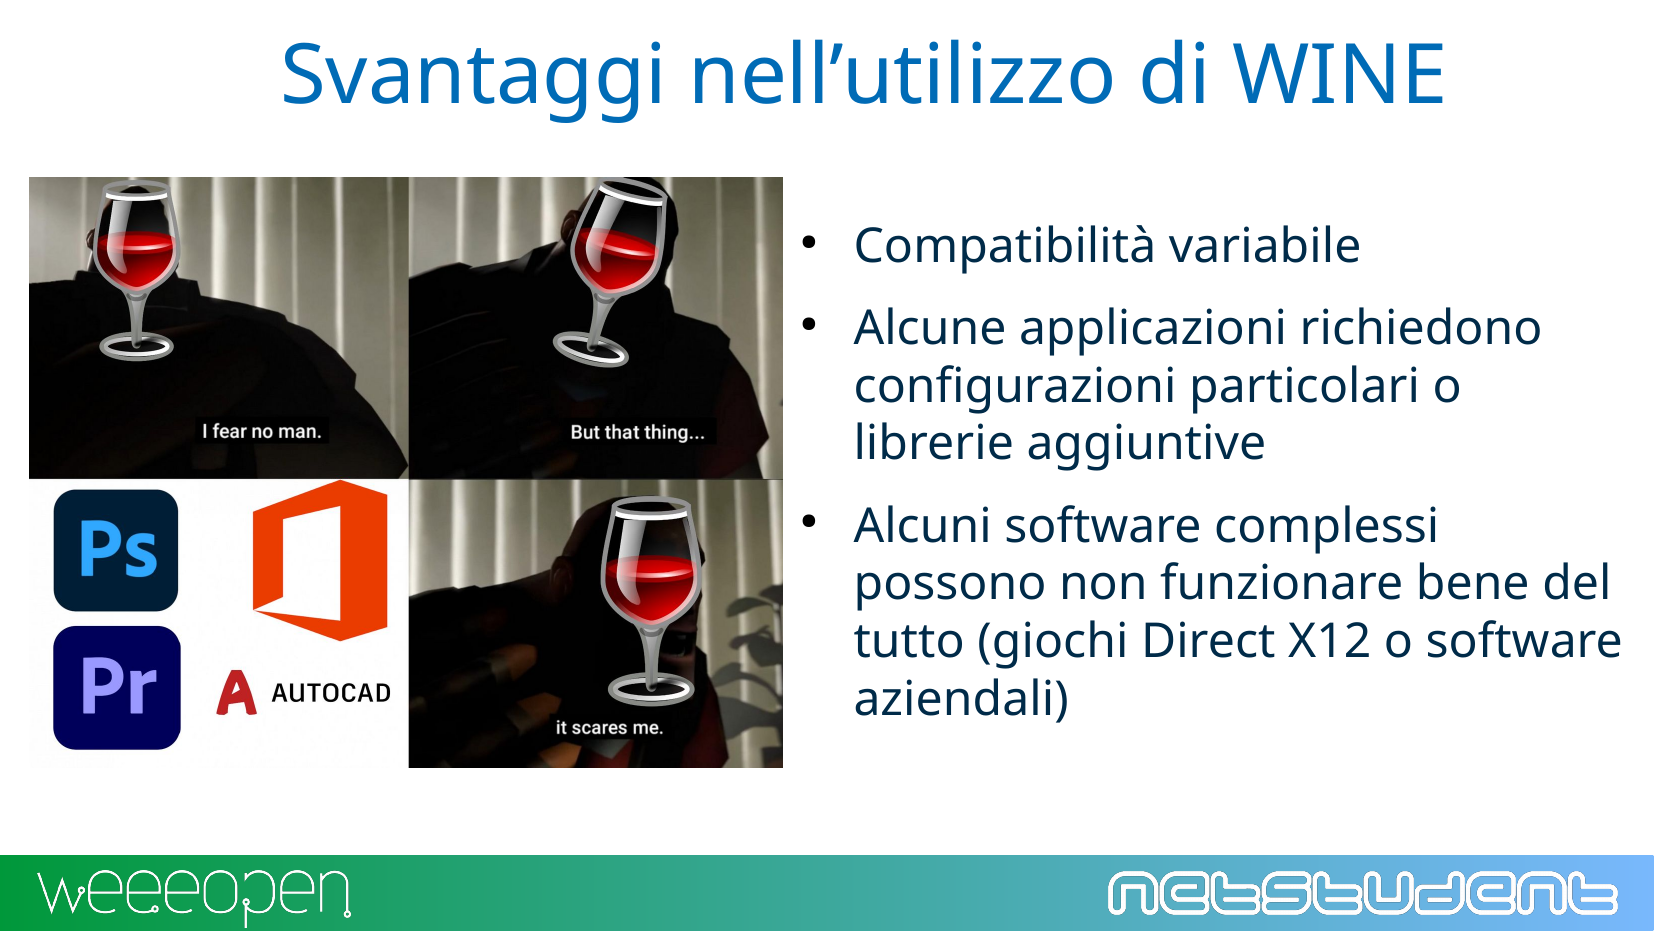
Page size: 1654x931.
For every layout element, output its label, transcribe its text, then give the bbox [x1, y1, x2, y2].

picture [1108, 871, 1618, 915]
list Compatibilità variabile Alcune applicazioni richiedono configurazioni particolari o librerie aggiuntive Alcuni software complessi possono non funzionare bene del tutto (giochi Direct X12 o software aziendali) [767, 206, 1648, 835]
picture [29, 177, 783, 768]
picture [37, 870, 351, 928]
title Svantaggi nell’utilizzo di WINE [35, 24, 1620, 205]
